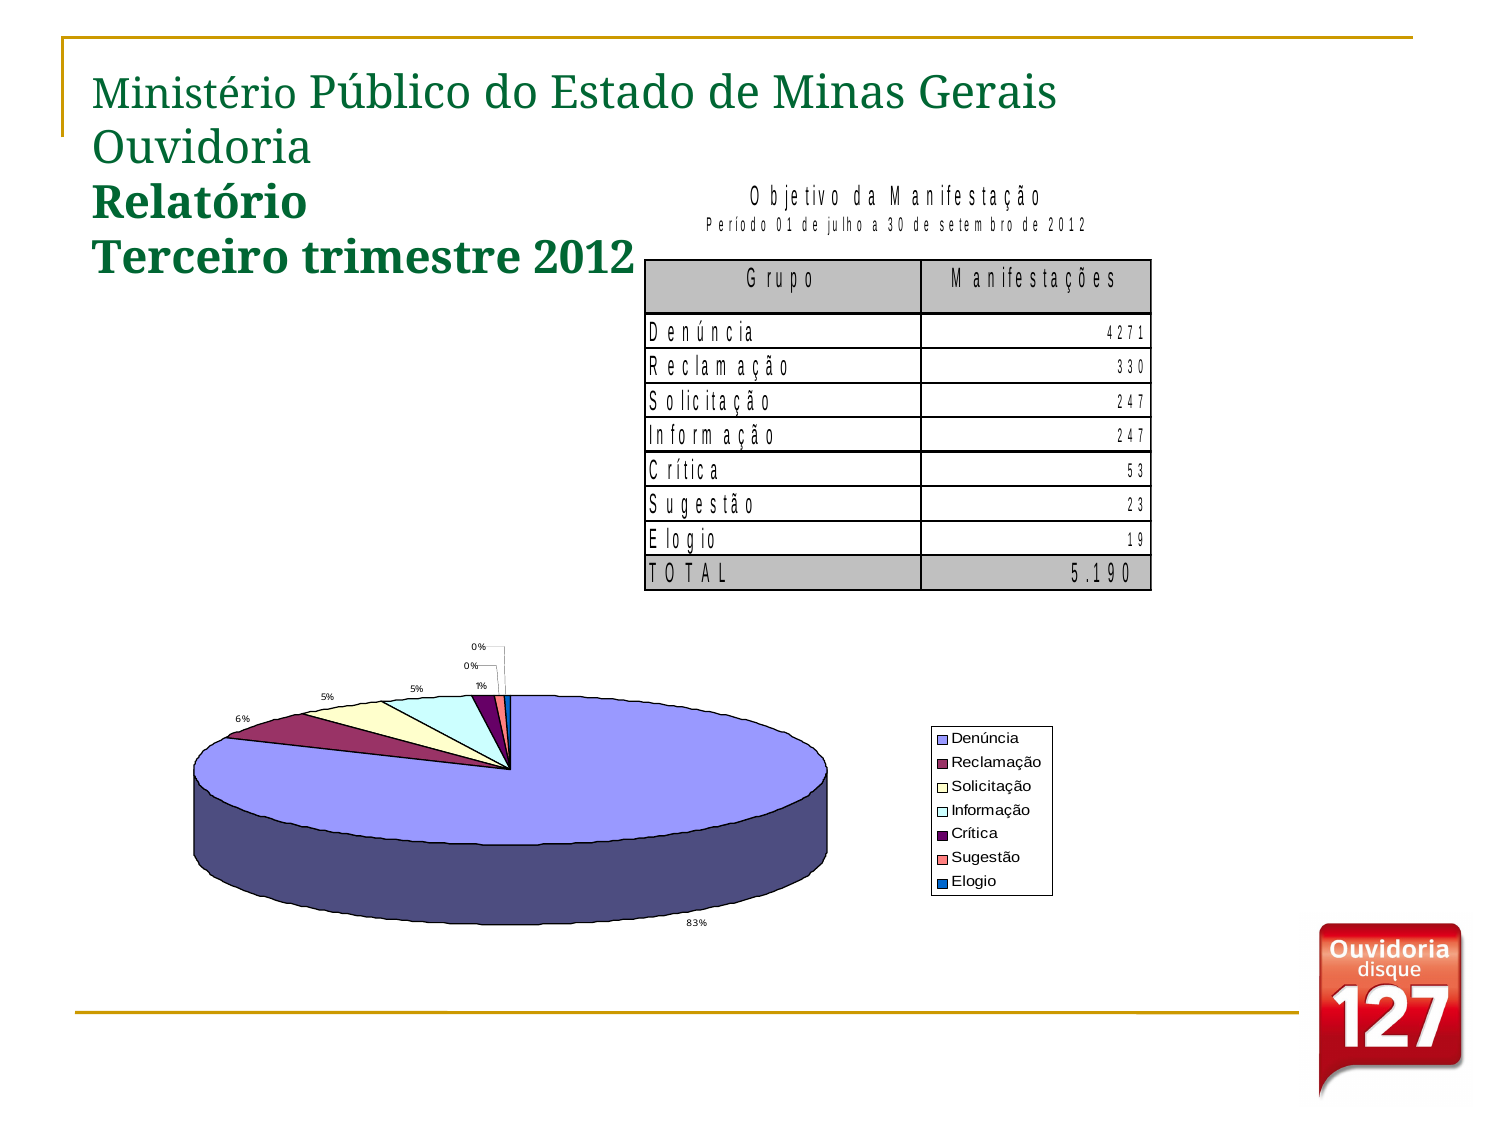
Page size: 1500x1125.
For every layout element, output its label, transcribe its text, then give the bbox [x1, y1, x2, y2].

chart [1299, 912, 1473, 1107]
chart [643, 177, 1152, 591]
text_box Ministério Público do Estado de Minas Gerais Ouvidoria Relatório Terceiro trimestre 2012 [76, 0, 1427, 187]
chart [85, 620, 1063, 1002]
